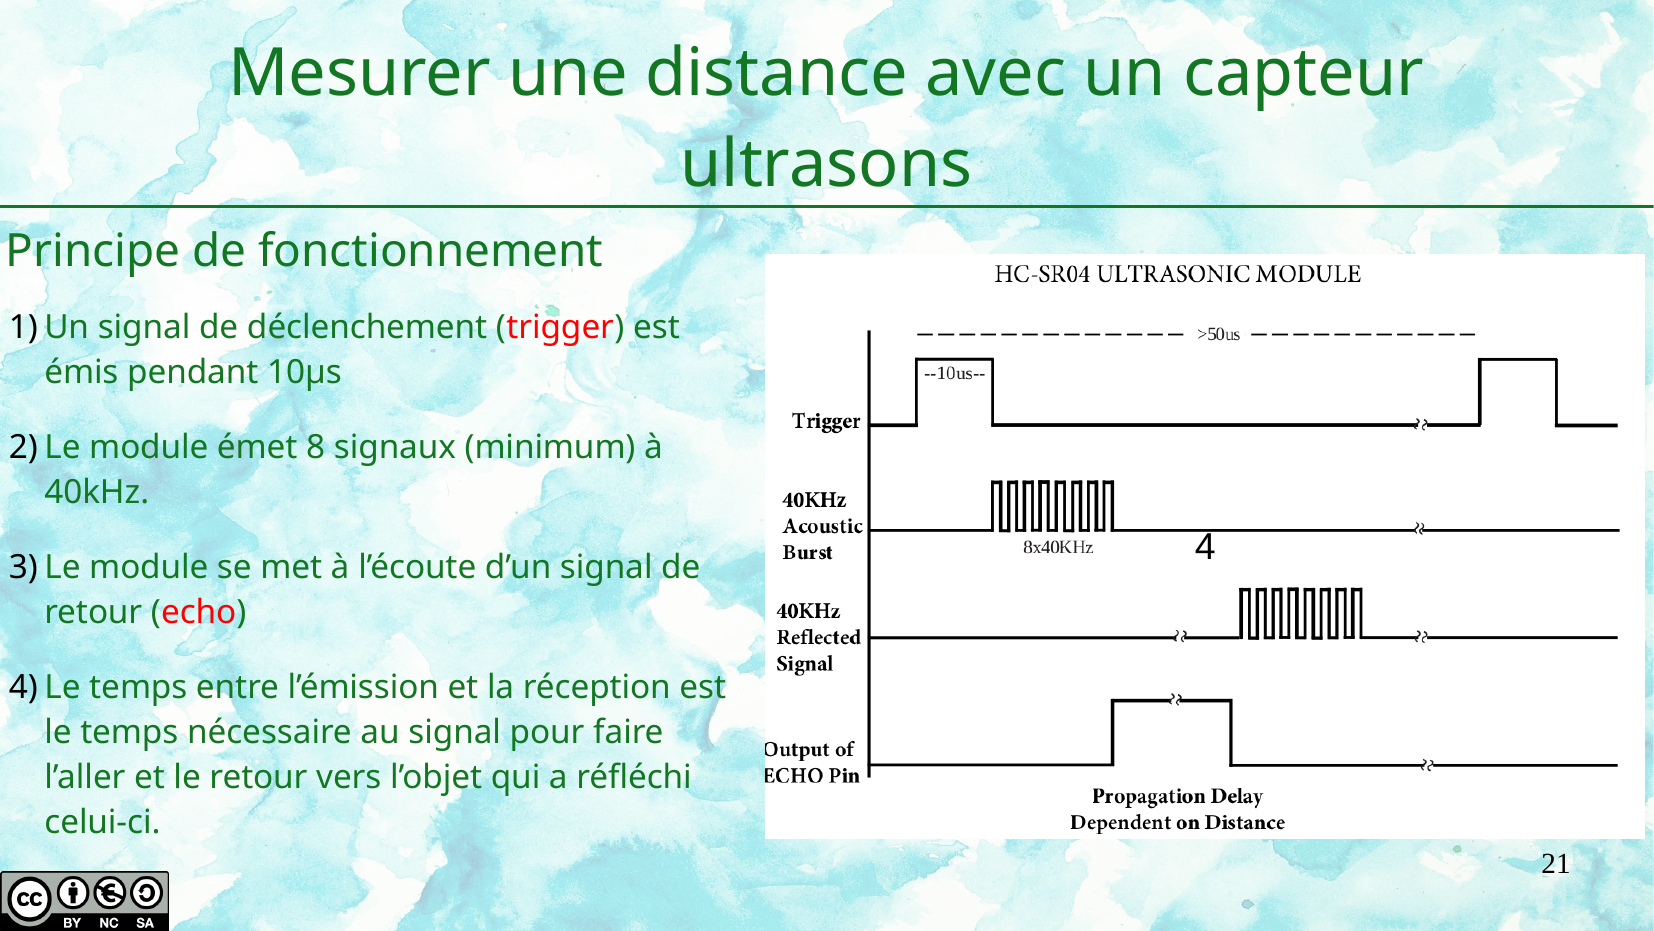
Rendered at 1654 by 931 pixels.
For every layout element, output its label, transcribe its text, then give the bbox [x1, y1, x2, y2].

text_box Un signal de déclenchement (trigger) est émis pendant 10µs Le module émet 8 signaux (minimum) à 40kHz. Le module se met à l’écoute d’un signal de retour (echo) Le temps entre l’émission et la réception est le temps nécessaire au signal pour faire l’aller et le retour vers l’objet qui a réfléchi celui-ci. [0, 295, 766, 852]
list Principe de fonctionnement [5, 217, 1495, 295]
title Mesurer une distance avec un capteur ultrasons [82, 23, 1571, 206]
picture [0, 871, 169, 931]
picture [765, 254, 1645, 839]
